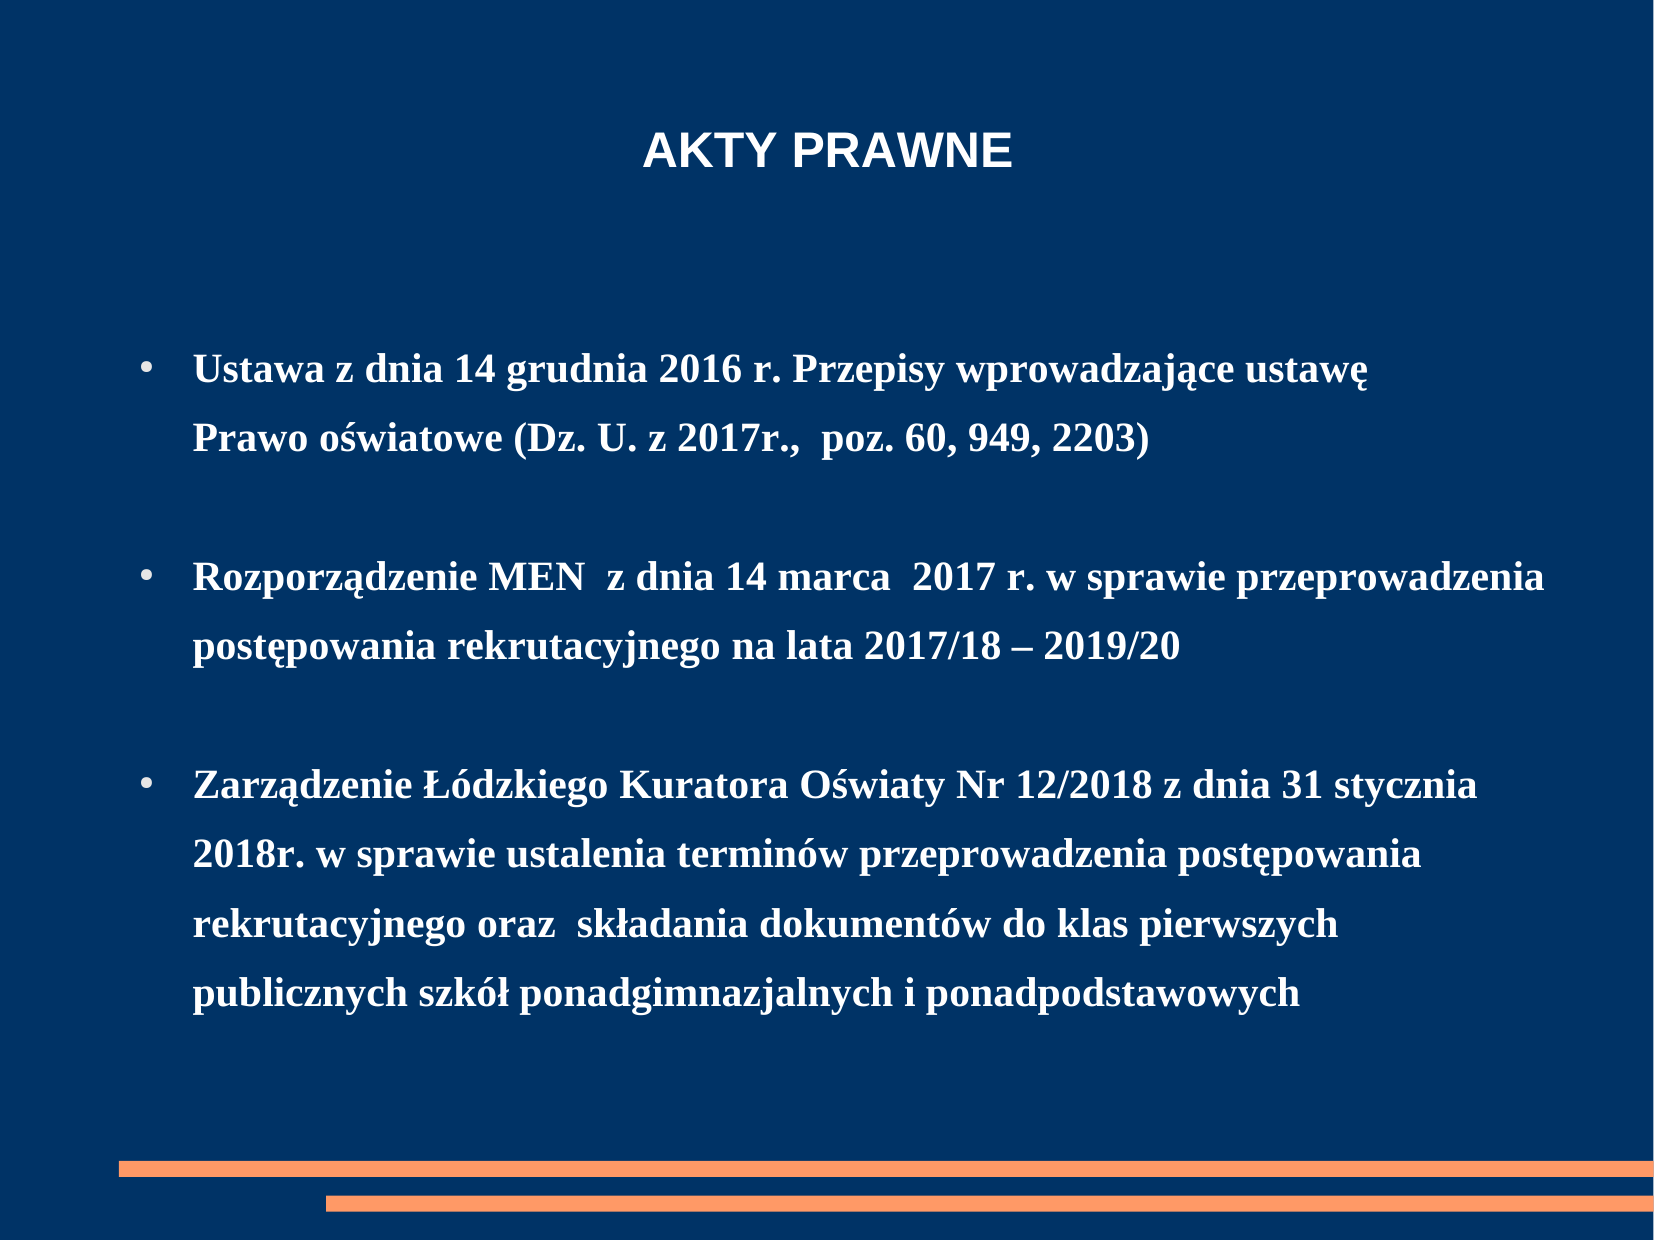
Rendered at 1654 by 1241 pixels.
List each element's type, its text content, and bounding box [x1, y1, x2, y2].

title AKTY PRAWNE [121, 46, 1534, 254]
list Ustawa z dnia 14 grudnia 2016 r. Przepisy wprowadzające ustawę Prawo oświatowe (Dz. U. z 2017r., poz. 60, 949, 2203) Rozporządzenie MEN z dnia 14 marca 2017 r. w sprawie przeprowadzenia postępowania rekrutacyjnego na lata 2017/18 – 2019/20 Zarządzenie Łódzkiego Kuratora Oświaty Nr 12/2018 z dnia 31 stycznia 2018r. w sprawie ustalenia terminów przeprowadzenia postępowania rekrutacyjnego oraz składania dokumentów do klas pierwszych publicznych szkół ponadgimnazjalnych i ponadpodstawowych [121, 322, 1561, 1132]
